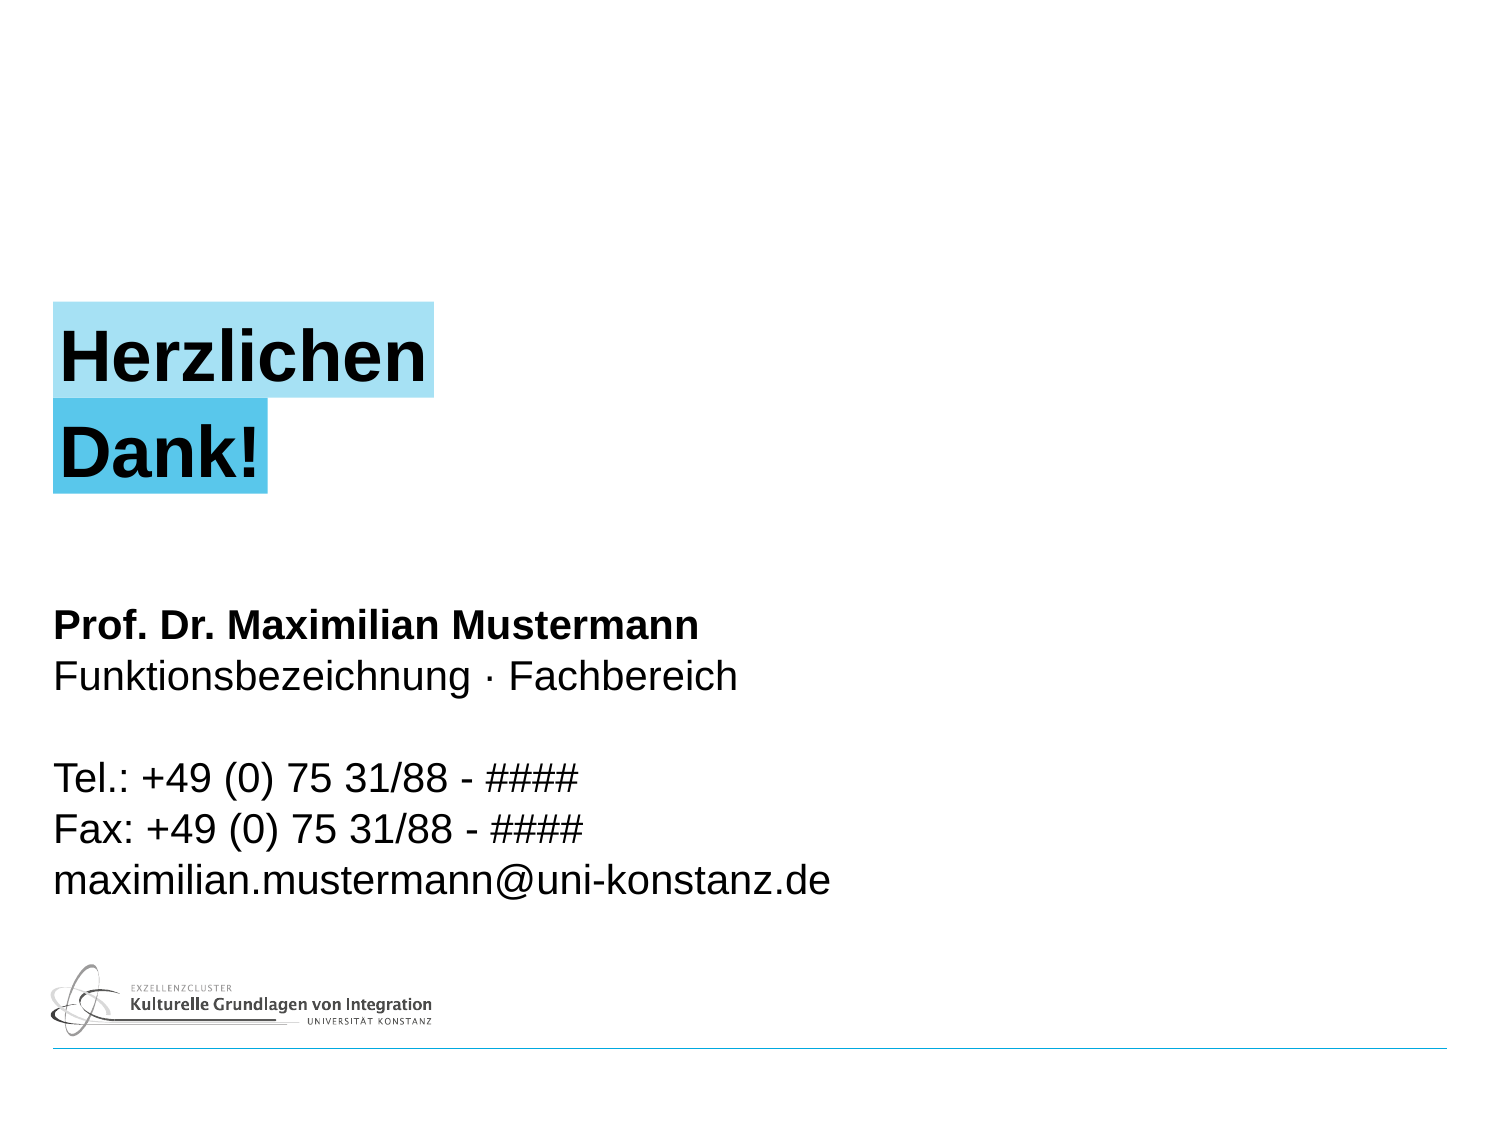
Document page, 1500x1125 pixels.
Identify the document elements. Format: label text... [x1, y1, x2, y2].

text_box Dank! [53, 398, 268, 494]
text_box Herzlichen [53, 301, 434, 398]
list Prof. Dr. Maximilian Mustermann Funktionsbezeichnung · Fachbereich Tel.: +49 (0) 75 31/88 - #### Fax: +49 (0) 75 31/88 - #### maximilian.mustermann@uni-konstanz.de [53, 596, 1447, 988]
